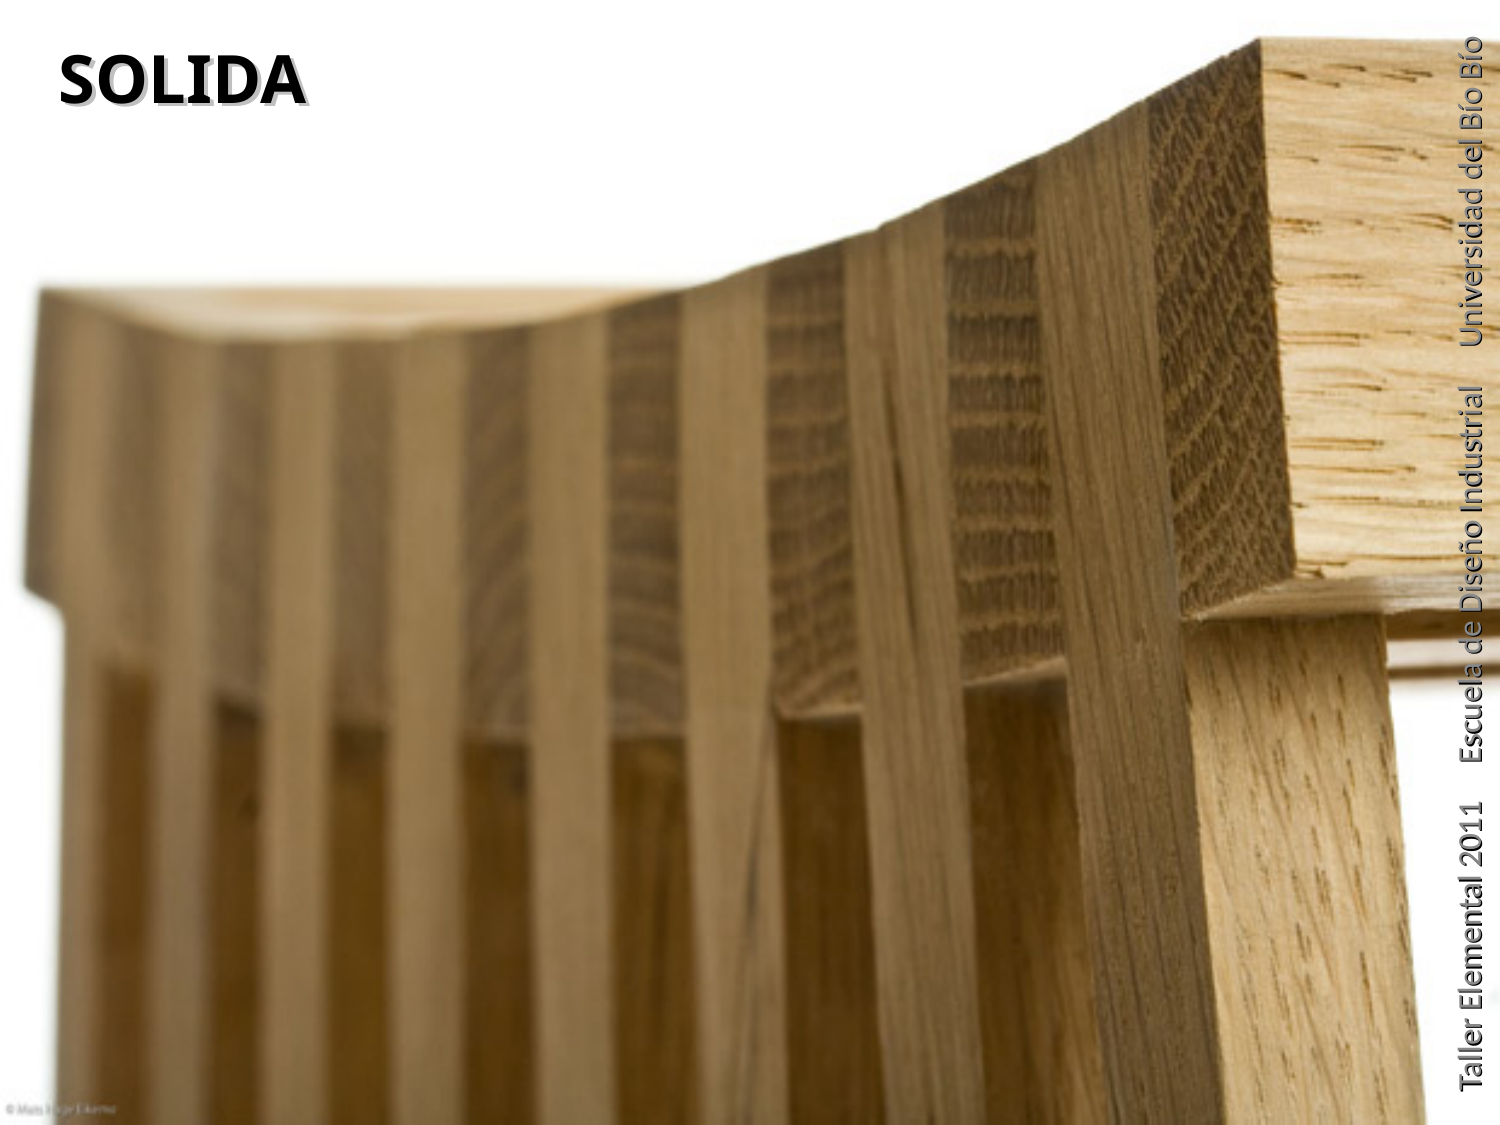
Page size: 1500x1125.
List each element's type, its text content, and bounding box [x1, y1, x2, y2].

text_box SOLIDA [43, 28, 741, 125]
picture [0, 0, 1500, 1125]
text_box Taller Elemental 2011 Escuela de Diseño Industrial Universidad del Bío Bío [1435, 0, 1500, 1106]
